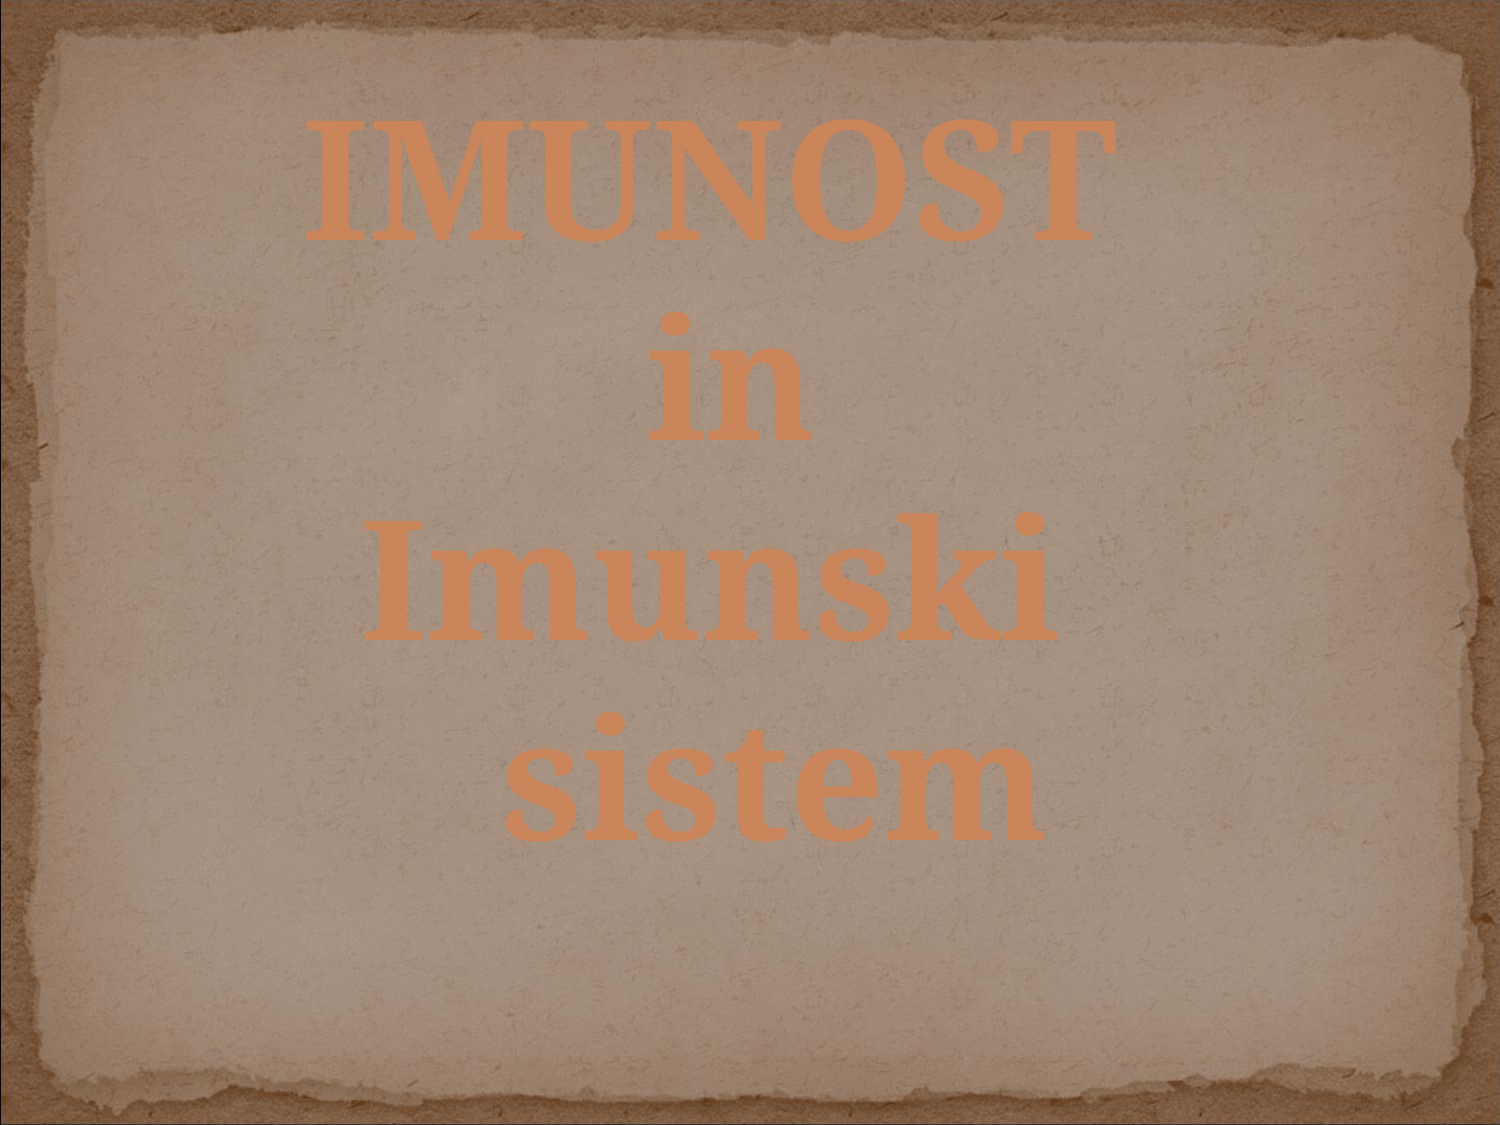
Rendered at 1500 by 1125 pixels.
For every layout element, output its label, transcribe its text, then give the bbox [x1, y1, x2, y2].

picture [0, 0, 1500, 1125]
text_box IMUNOST in Imunski sistem [17, 66, 1447, 881]
